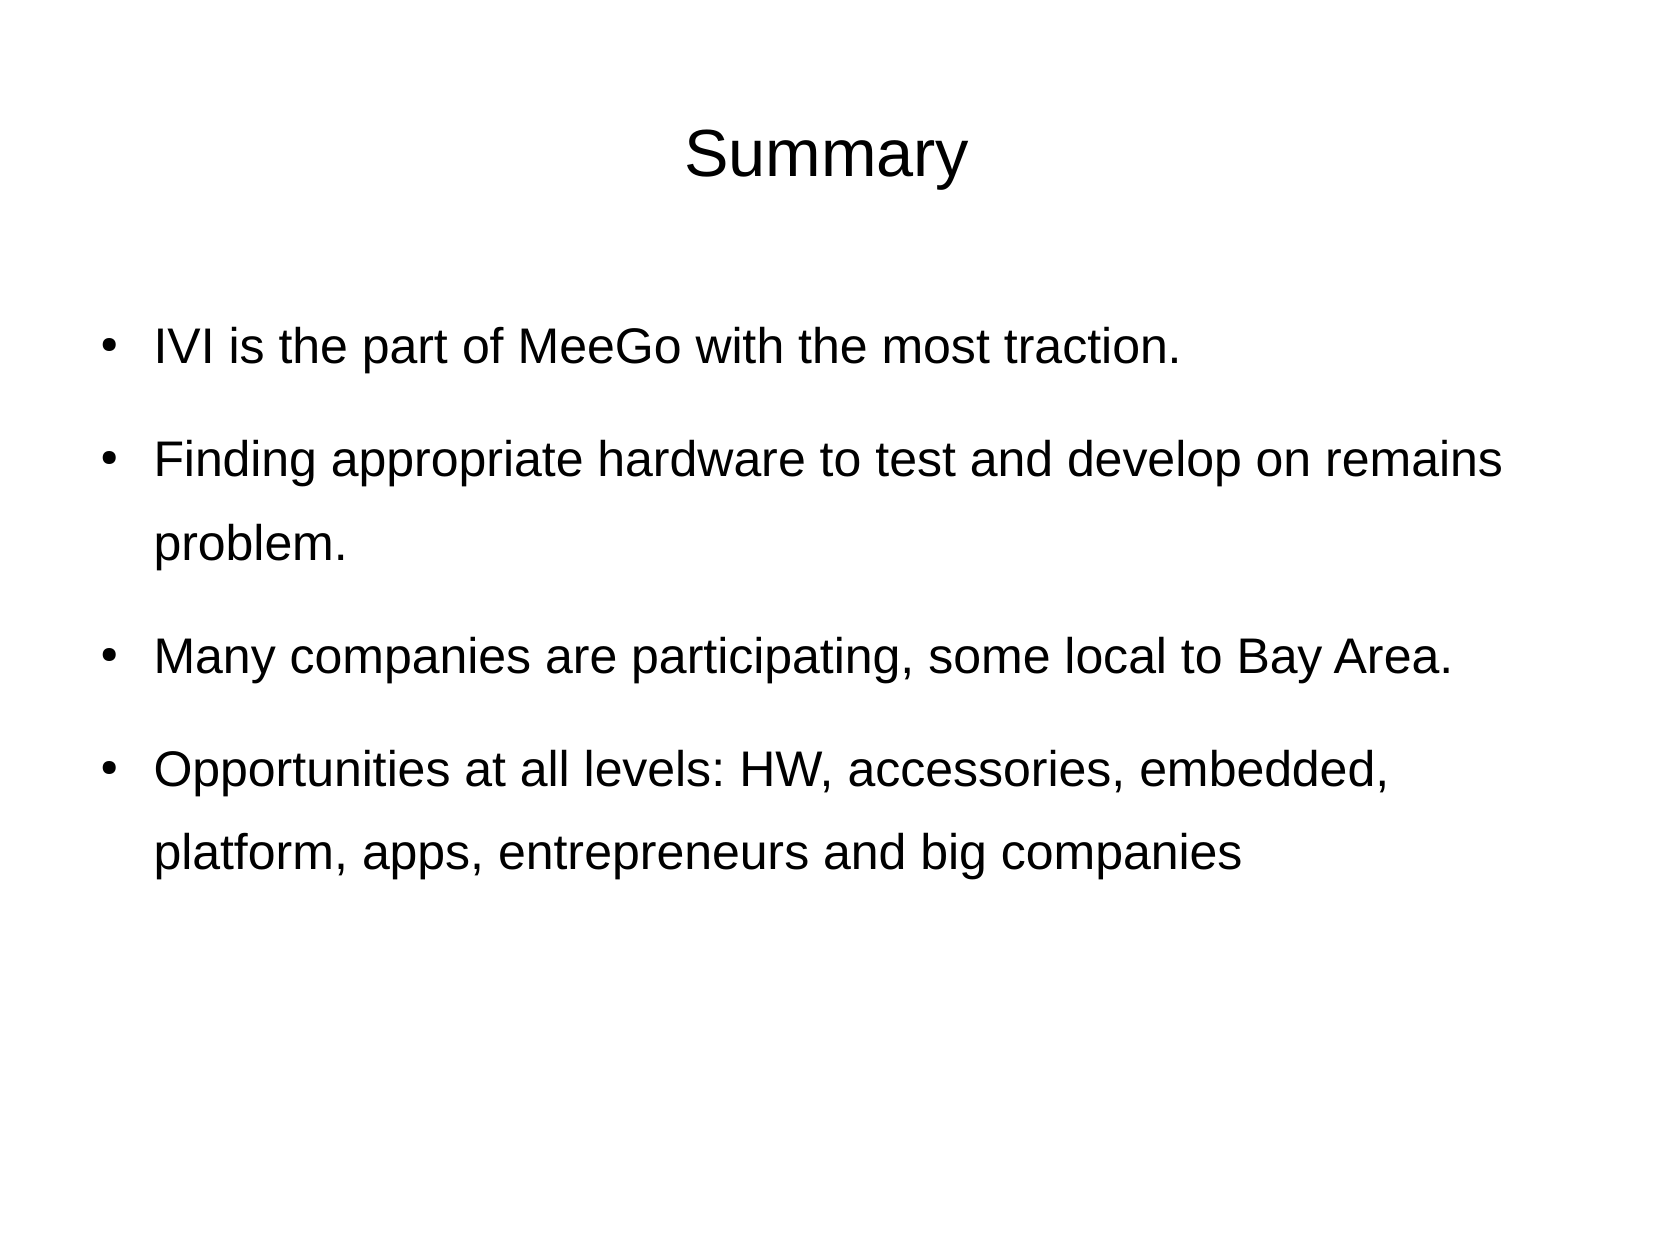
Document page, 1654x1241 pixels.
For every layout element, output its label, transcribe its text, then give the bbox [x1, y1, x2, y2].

title Summary [82, 49, 1571, 257]
list IVI is the part of MeeGo with the most traction. Finding appropriate hardware to test and develop on remains problem. Many companies are participating, some local to Bay Area. Opportunities at all levels: HW, accessories, embedded, platform, apps, entrepreneurs and big companies [82, 290, 1571, 1109]
